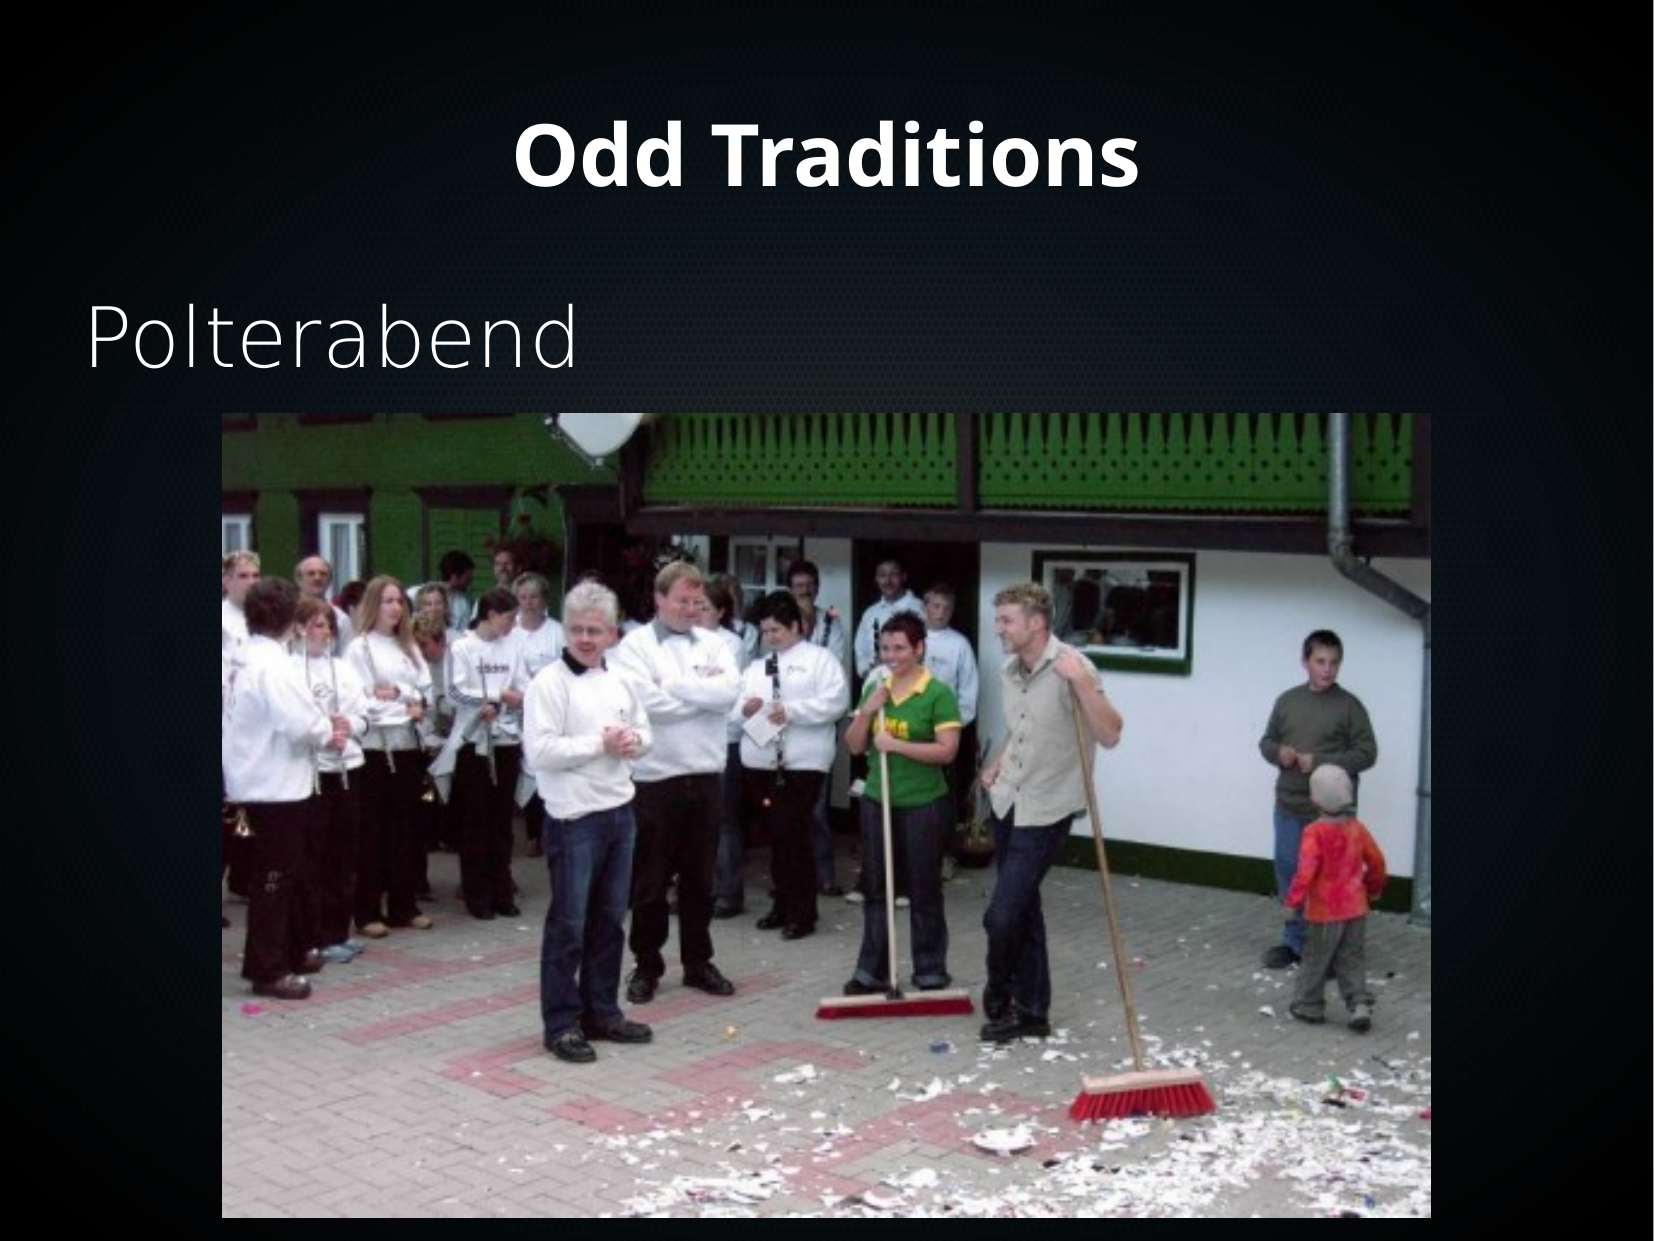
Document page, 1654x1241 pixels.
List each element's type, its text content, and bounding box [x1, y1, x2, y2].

list Polterabend [82, 290, 793, 1010]
title Odd Traditions [82, 49, 1571, 257]
picture [0, 0, 1654, 1241]
